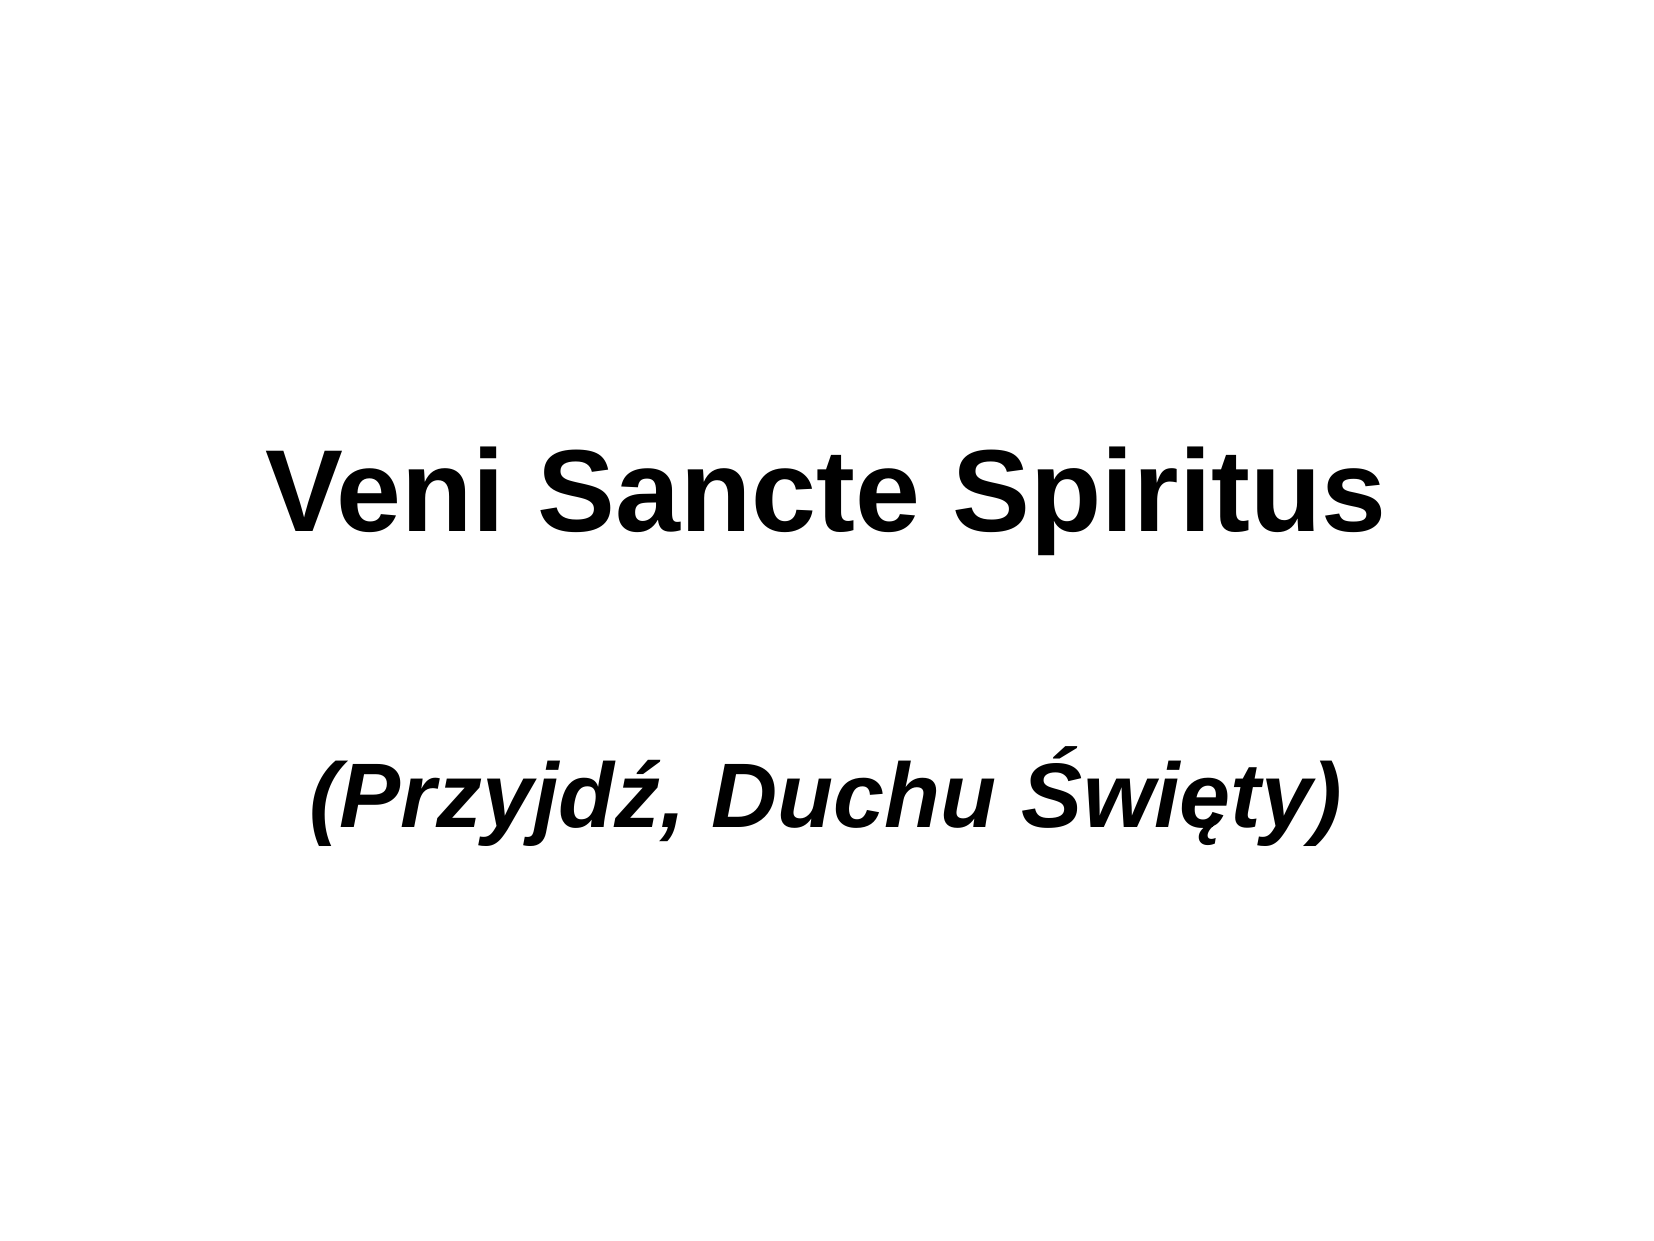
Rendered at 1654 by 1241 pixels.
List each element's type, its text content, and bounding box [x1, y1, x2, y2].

subtitle Veni Sancte Spiritus (Przyjdź, Duchu Święty) [0, 0, 1654, 1241]
